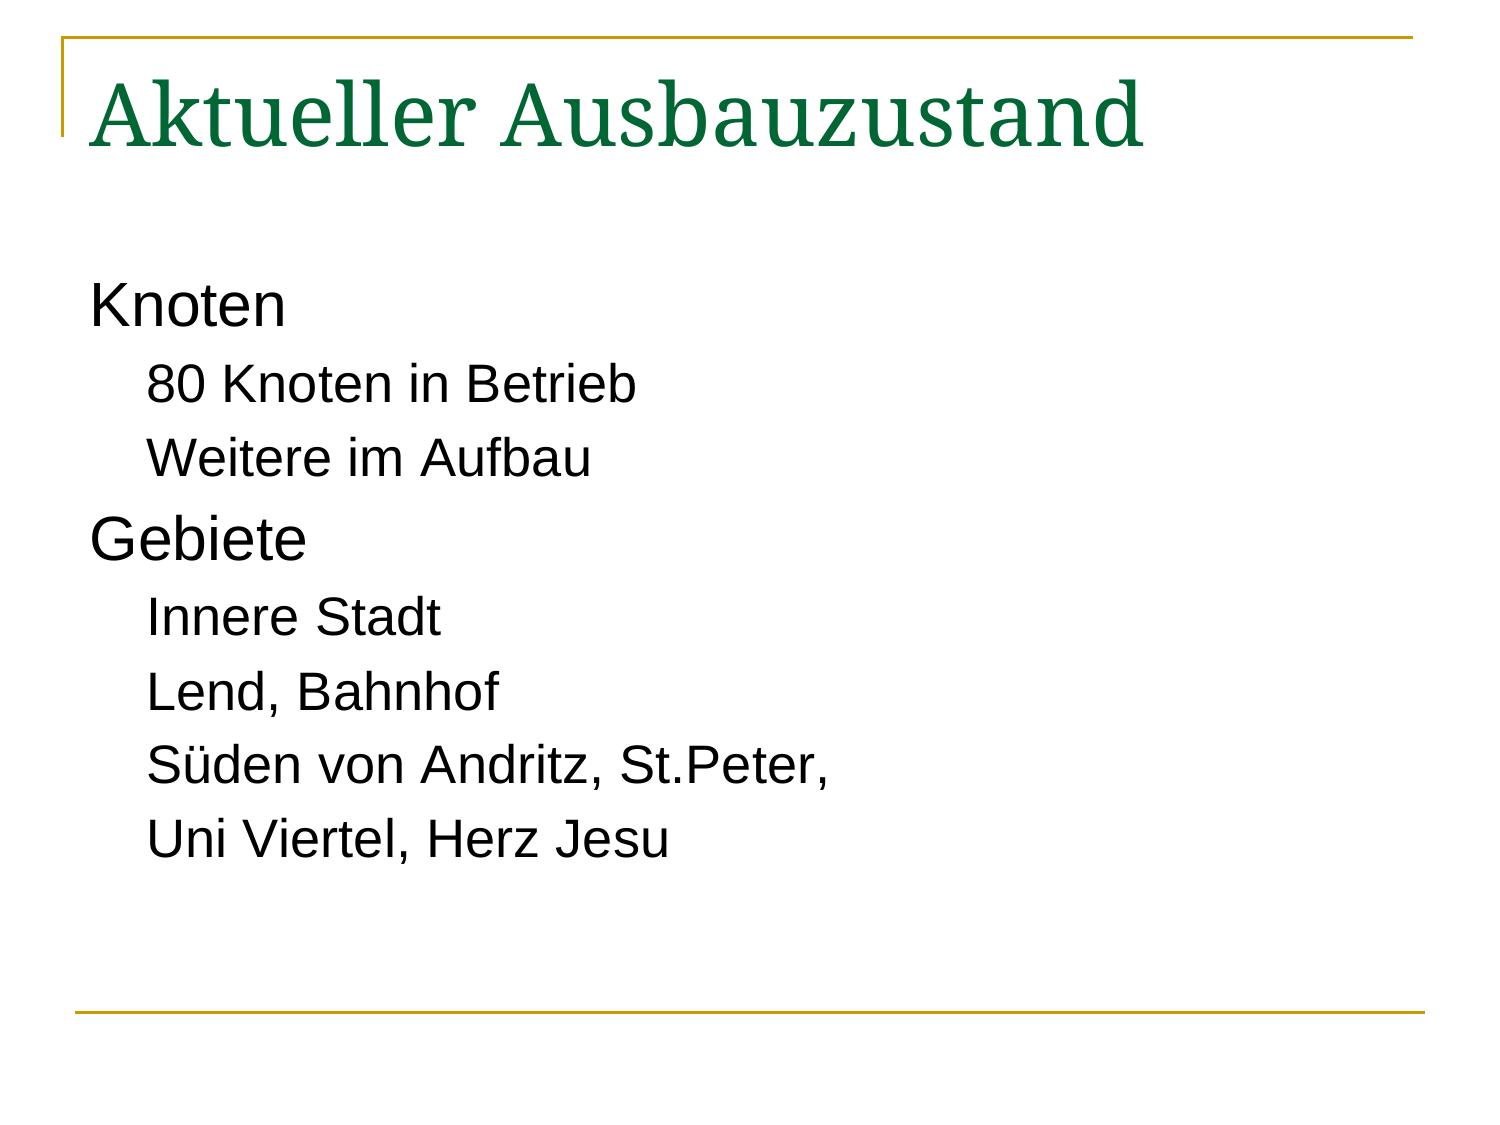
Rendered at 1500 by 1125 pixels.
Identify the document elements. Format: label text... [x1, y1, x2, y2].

title Aktueller Ausbauzustand [75, 45, 1426, 233]
list Knoten 80 Knoten in Betrieb Weitere im Aufbau Gebiete Innere Stadt Lend, Bahnhof Süden von Andritz, St.Peter, Uni Viertel, Herz Jesu [75, 262, 1426, 1006]
